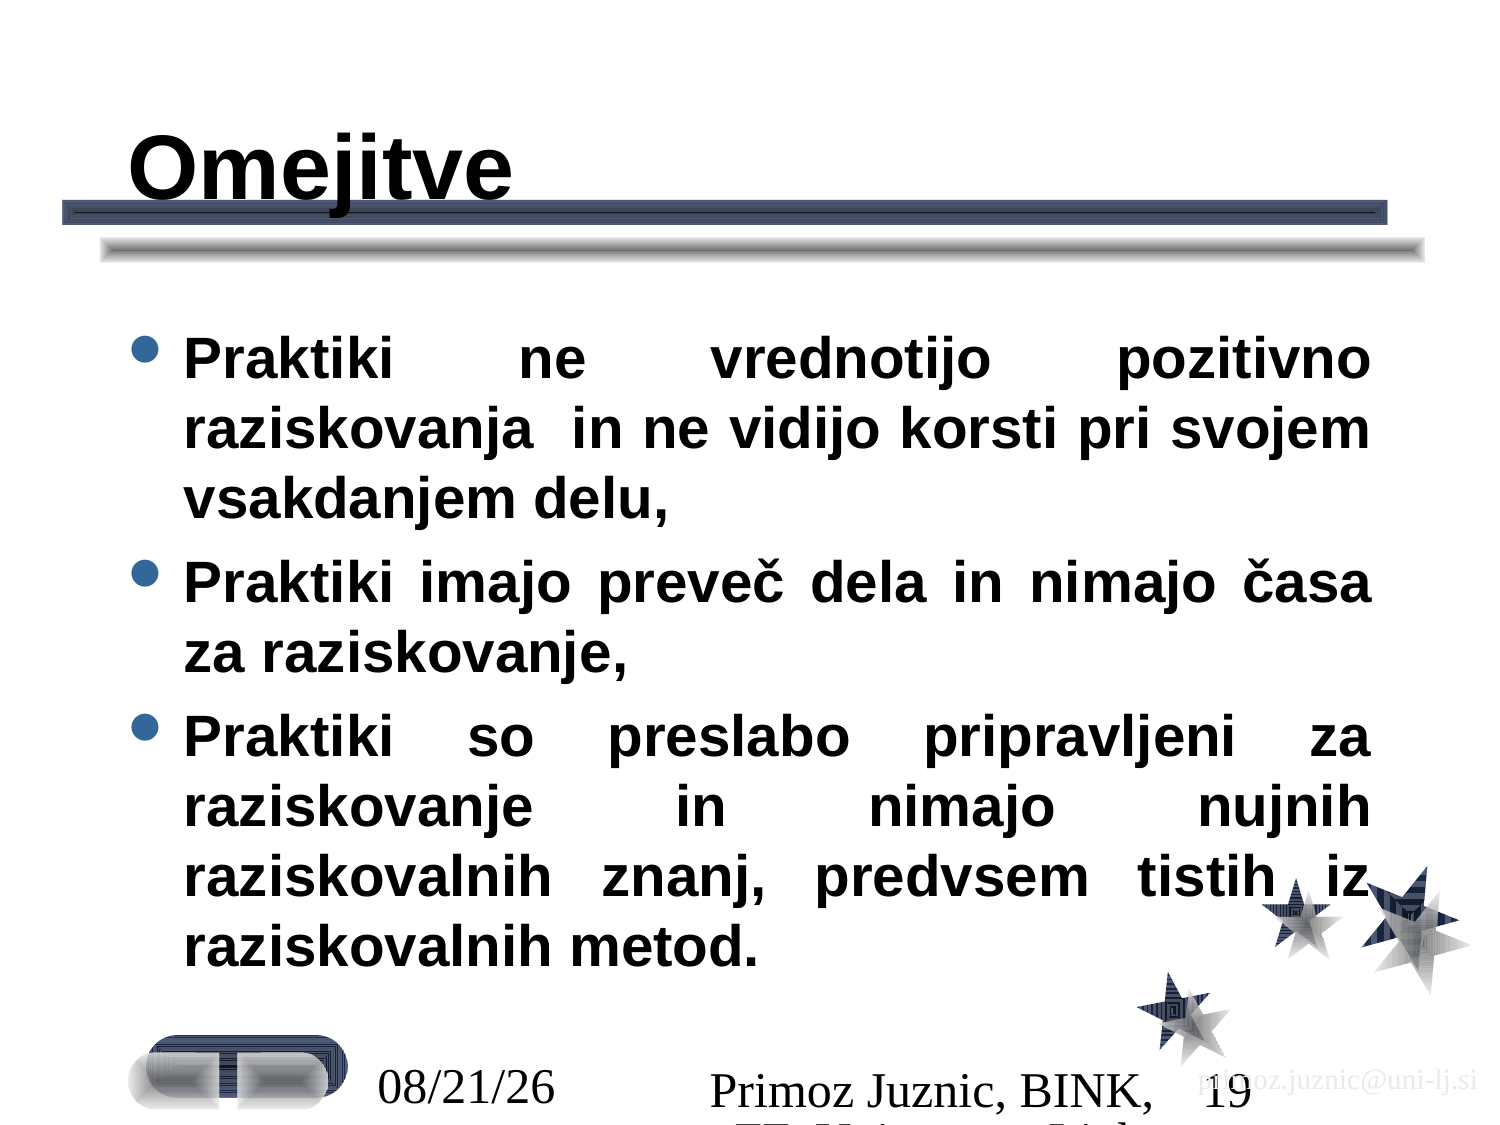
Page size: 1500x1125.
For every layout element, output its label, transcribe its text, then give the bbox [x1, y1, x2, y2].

list Praktiki ne vrednotijo pozitivno raziskovanja in ne vidijo korsti pri svojem vsakdanjem delu, Praktiki imajo preveč dela in nimajo časa za raziskovanje, Praktiki so preslabo pripravljeni za raziskovanje in nimajo nujnih raziskovalnih znanj, predvsem tistih iz raziskovalnih metod. [112, 312, 1388, 988]
title Omejitve [112, 37, 1388, 225]
